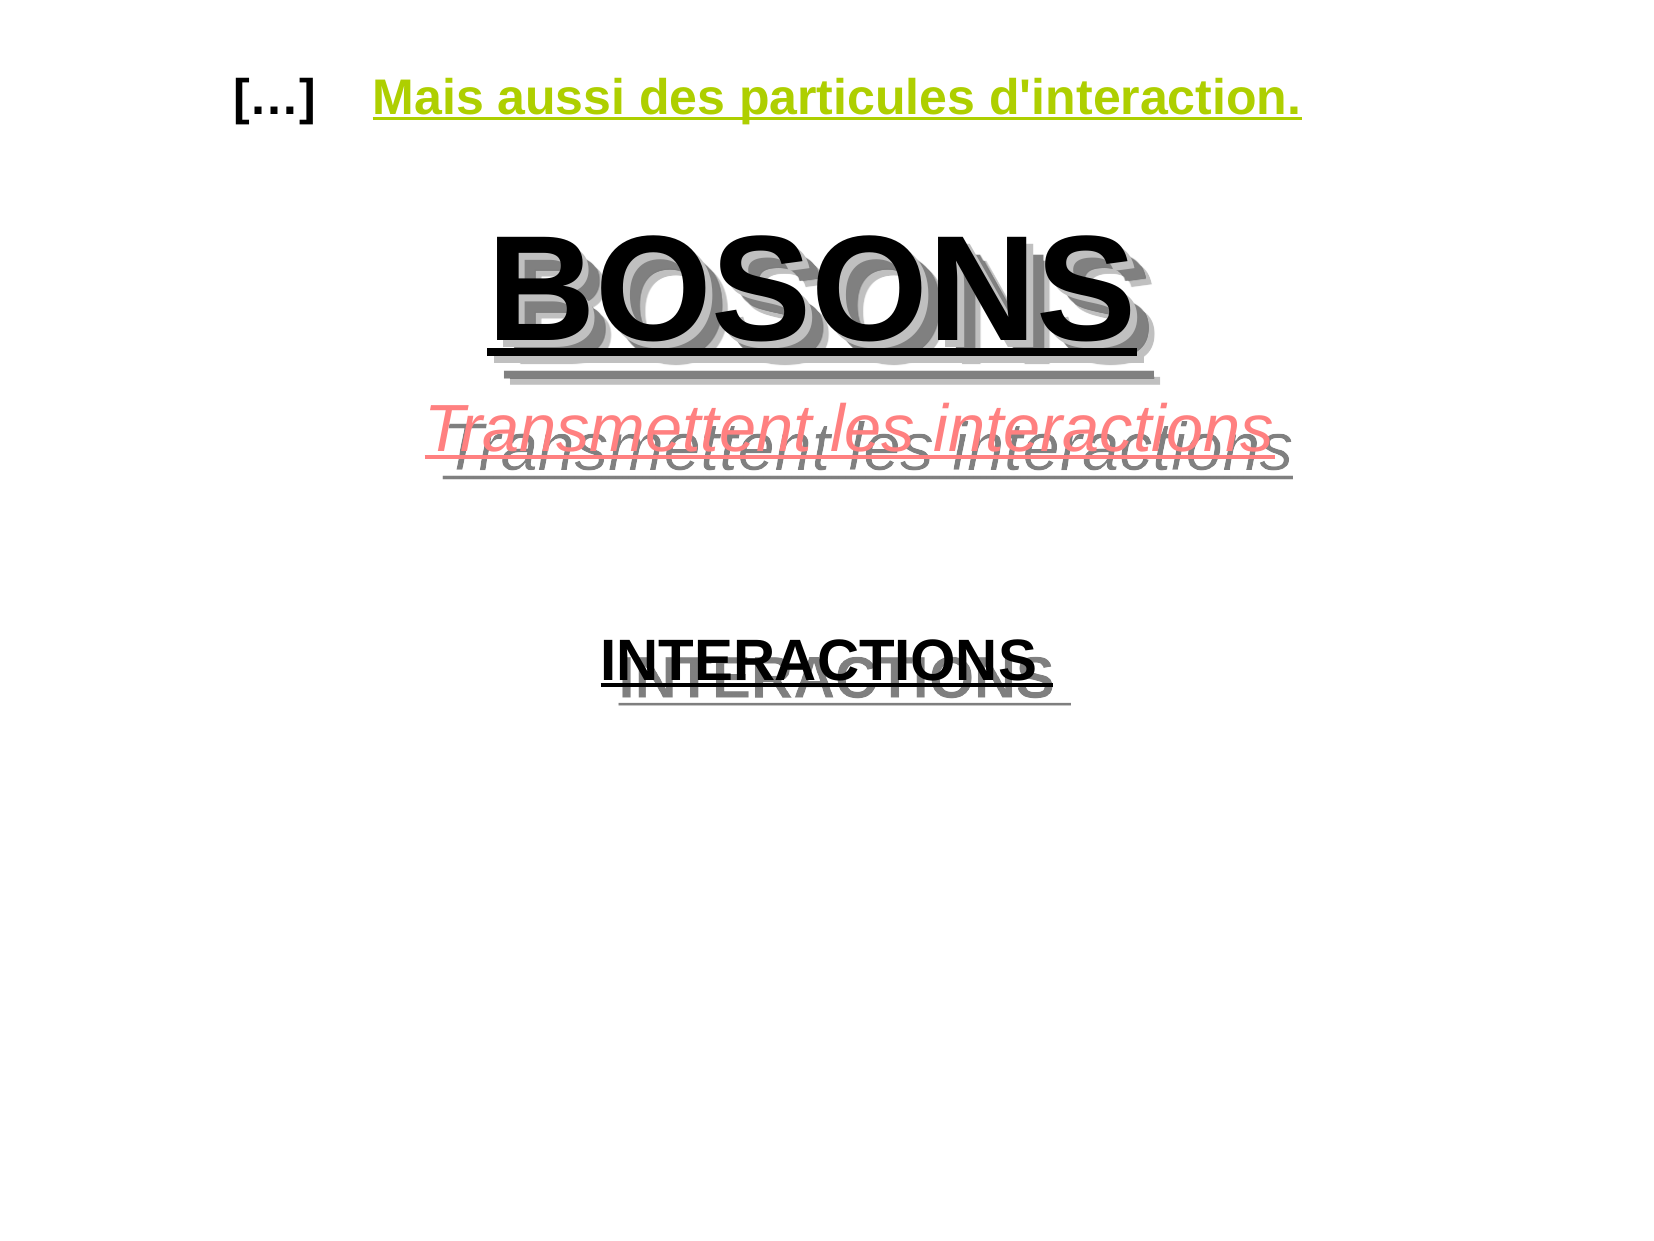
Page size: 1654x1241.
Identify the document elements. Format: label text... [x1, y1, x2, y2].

text_box BOSONS [118, 111, 1506, 409]
text_box […] Mais aussi des particules d'interaction. [0, 29, 1536, 111]
text_box Transmettent les interactions [354, 383, 1388, 489]
text_box INTERACTIONS [531, 620, 1123, 736]
